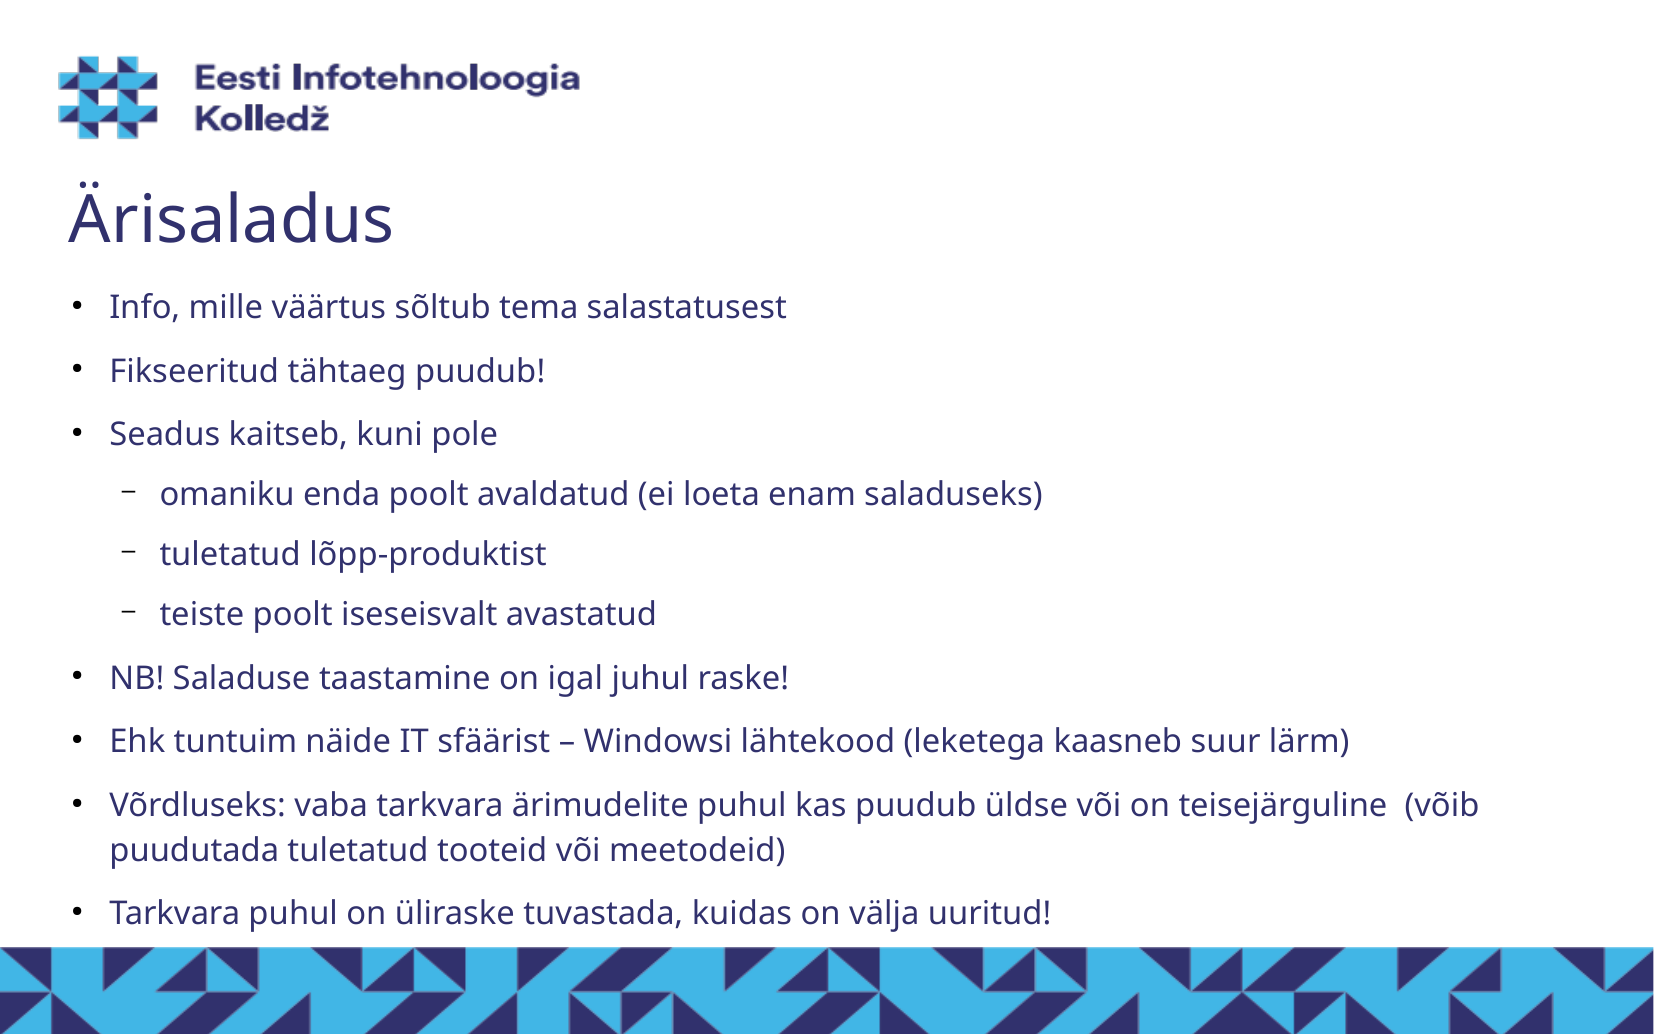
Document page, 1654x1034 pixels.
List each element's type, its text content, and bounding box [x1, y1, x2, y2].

title Ärisaladus [68, 147, 1536, 283]
list Info, mille väärtus sõltub tema salastatusest Fikseeritud tähtaeg puudub! Seadus kaitseb, kuni pole omaniku enda poolt avaldatud (ei loeta enam saladuseks) tuletatud lõpp-produktist teiste poolt iseseisvalt avastatud NB! Saladuse taastamine on igal juhul raske! Ehk tuntuim näide IT sfäärist – Windowsi lähtekood (leketega kaasneb suur lärm) Võrdluseks: vaba tarkvara ärimudelite puhul kas puudub üldse või on teisejärguline (võib puudutada tuletatud tooteid või meetodeid) Tarkvara puhul on üliraske tuvastada, kuidas on välja uuritud! [59, 283, 1595, 936]
